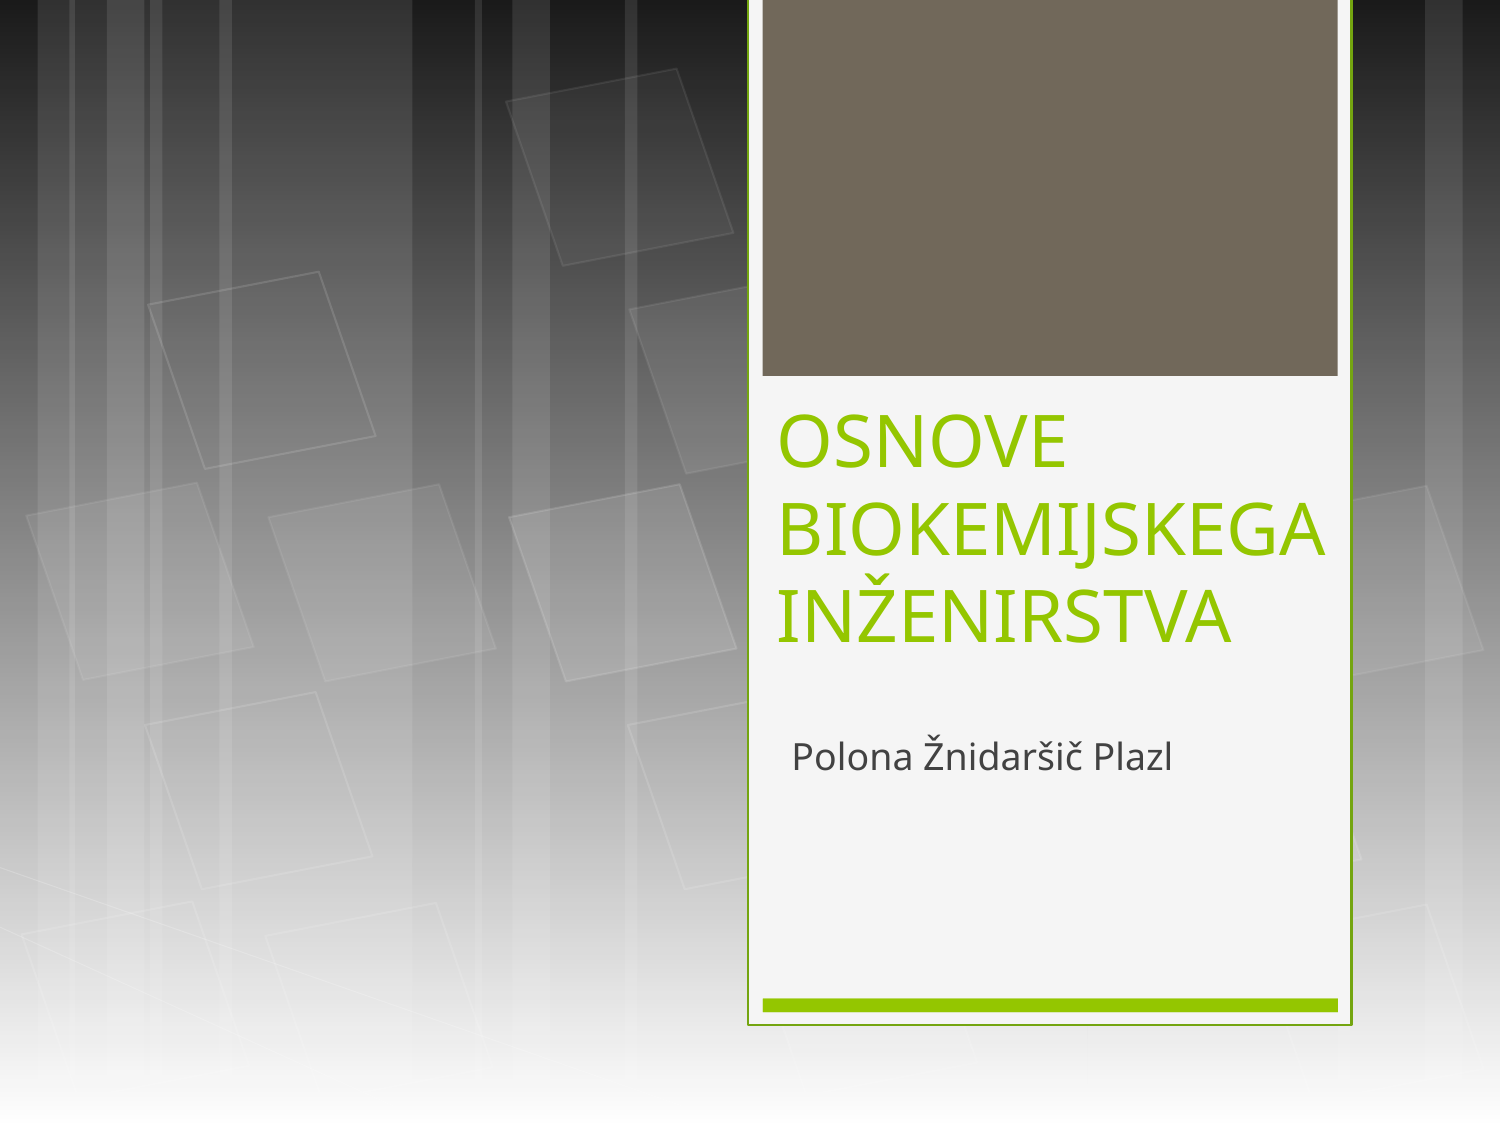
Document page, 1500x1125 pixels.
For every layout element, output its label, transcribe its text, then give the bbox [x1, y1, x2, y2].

subtitle Polona Žnidaršič Plazl [776, 725, 1353, 933]
title OSNOVE BIOKEMIJSKEGA INŽENIRSTVA [761, 385, 1344, 665]
